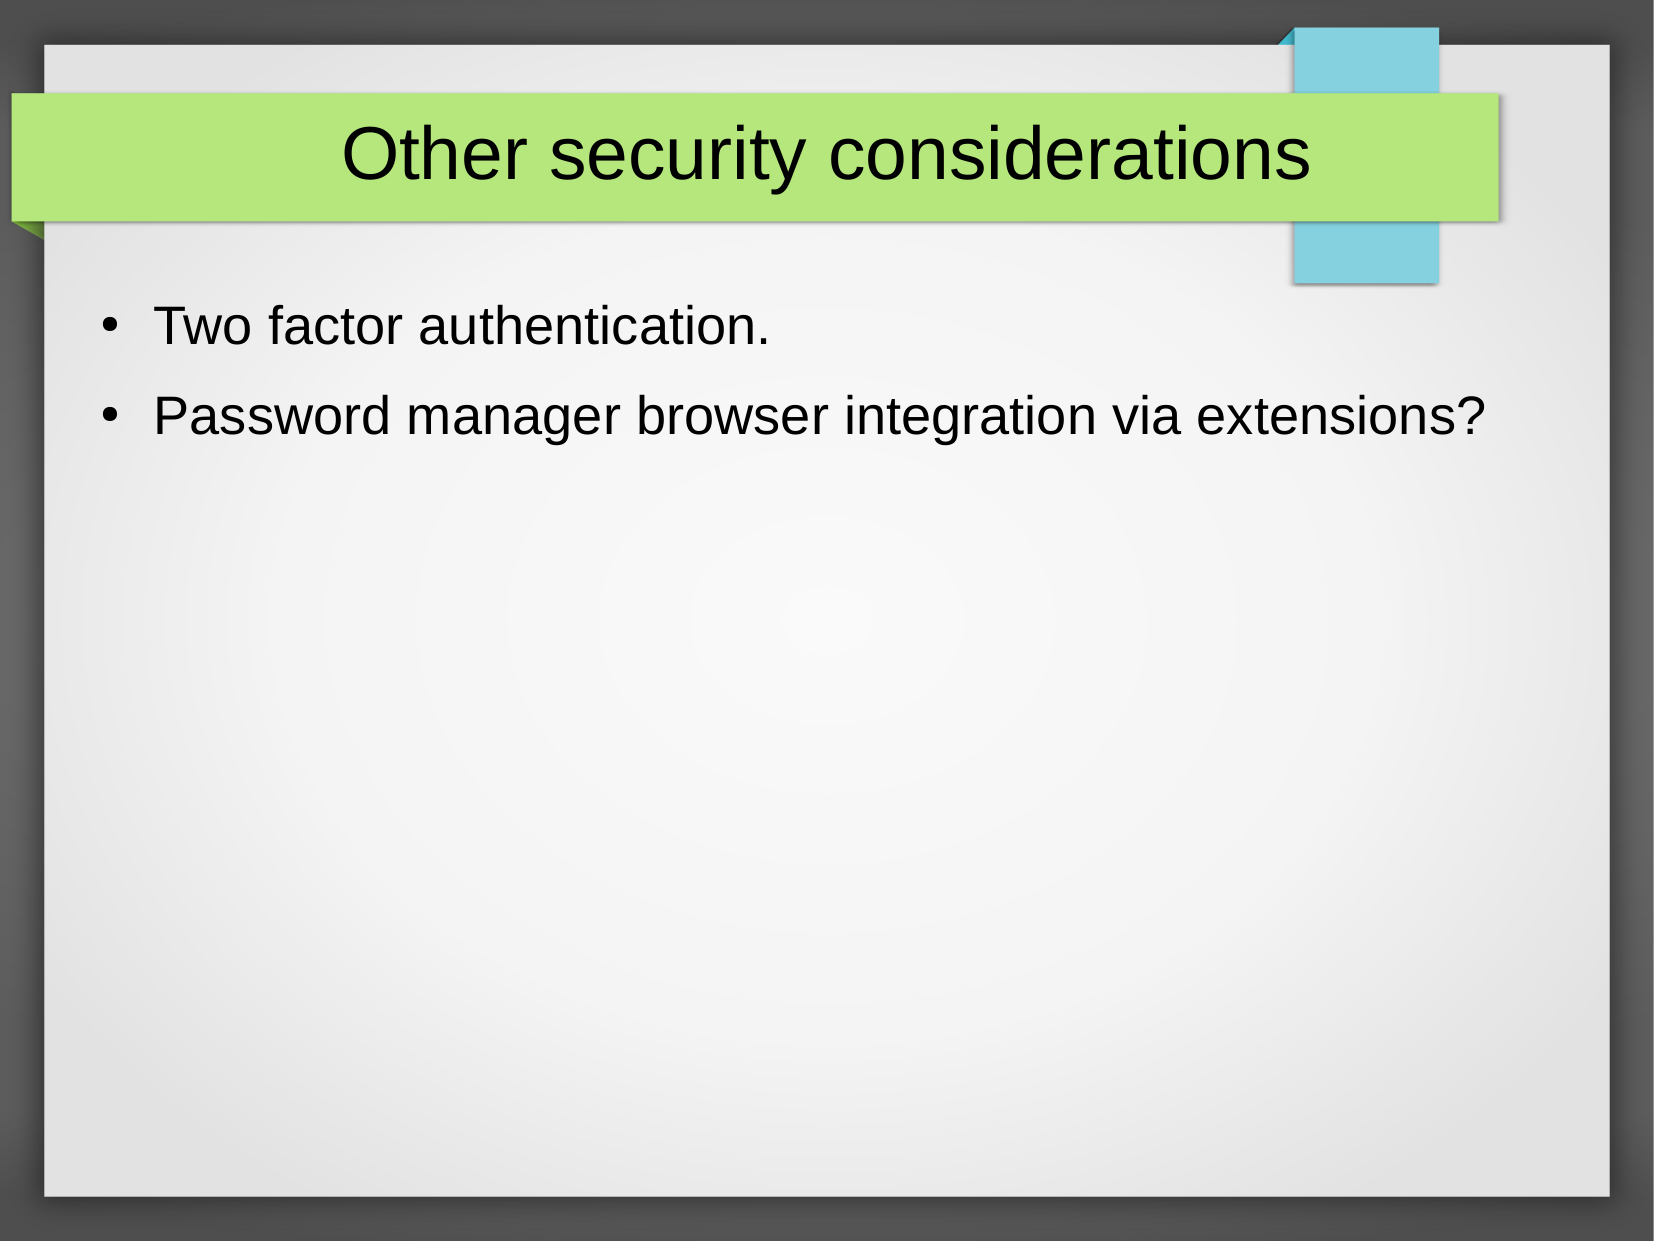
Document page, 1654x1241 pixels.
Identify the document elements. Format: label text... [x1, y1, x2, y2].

title Other security considerations [165, 94, 1489, 213]
list Two factor authentication. Password manager browser integration via extensions? [82, 295, 1571, 1015]
picture [0, 0, 1654, 1241]
